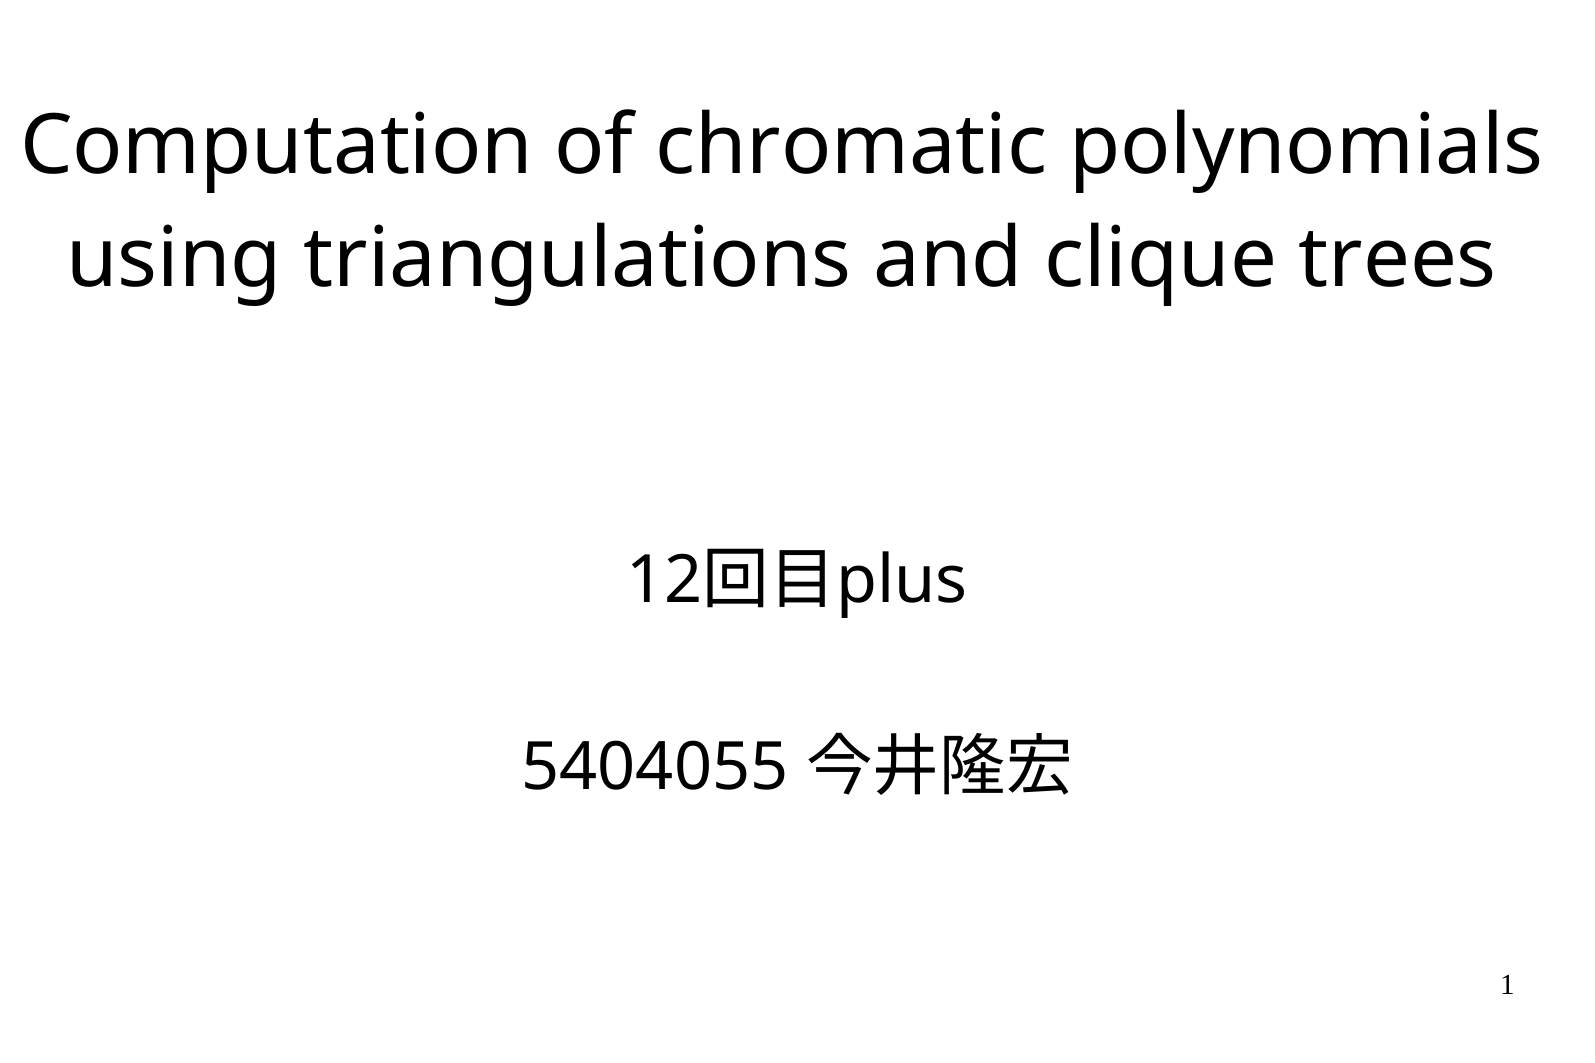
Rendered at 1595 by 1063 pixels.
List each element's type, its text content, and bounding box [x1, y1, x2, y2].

title Computation of chromatic polynomials using triangulations and clique trees [0, 100, 1565, 296]
text_box 12回目plus 5404055 今井隆宏 [79, 383, 1515, 951]
